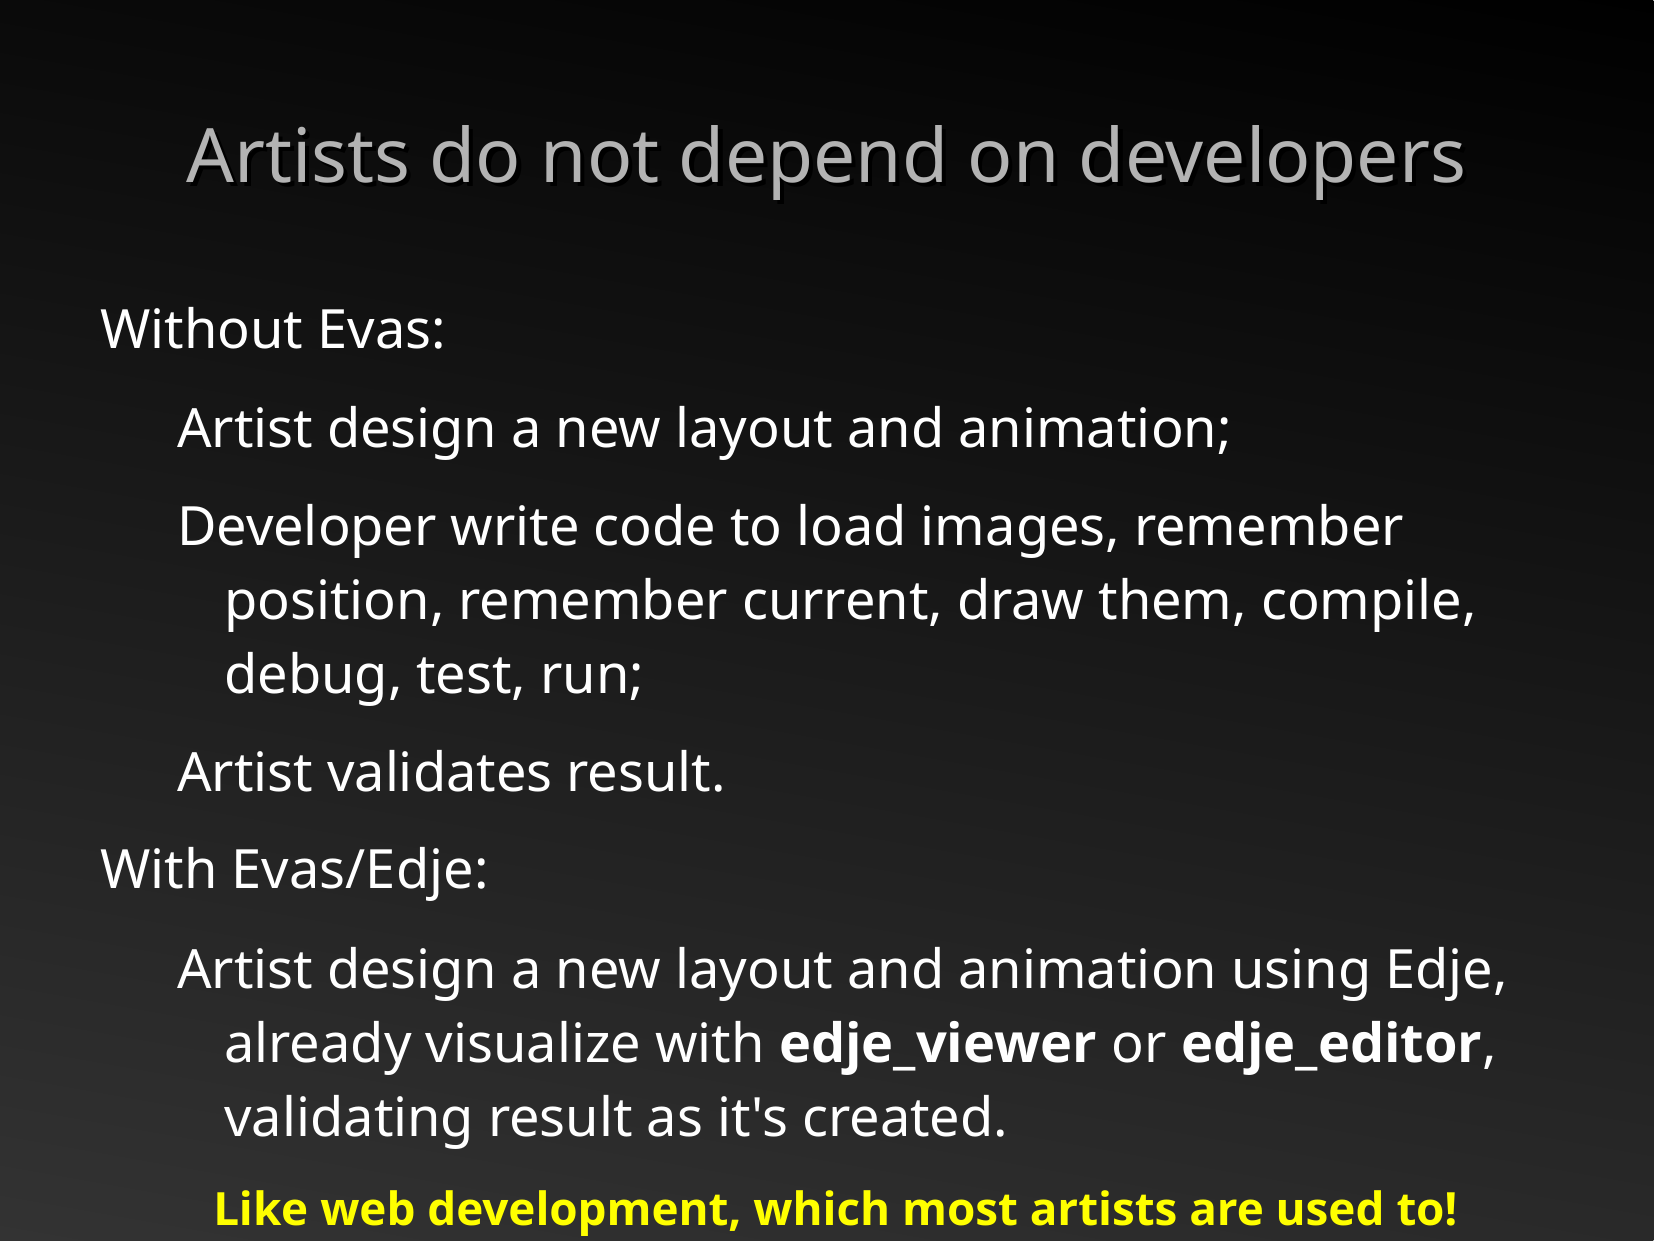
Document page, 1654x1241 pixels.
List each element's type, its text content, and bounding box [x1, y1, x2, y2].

list Without Evas: Artist design a new layout and animation; Developer write code to load images, remember position, remember current, draw them, compile, debug, test, run; Artist validates result. With Evas/Edje: Artist design a new layout and animation using Edje, already visualize with edje_viewer or edje_editor, validating result as it's created. Like web development, which most artists are used to! [82, 290, 1571, 1153]
title Artists do not depend on developers [82, 56, 1571, 250]
